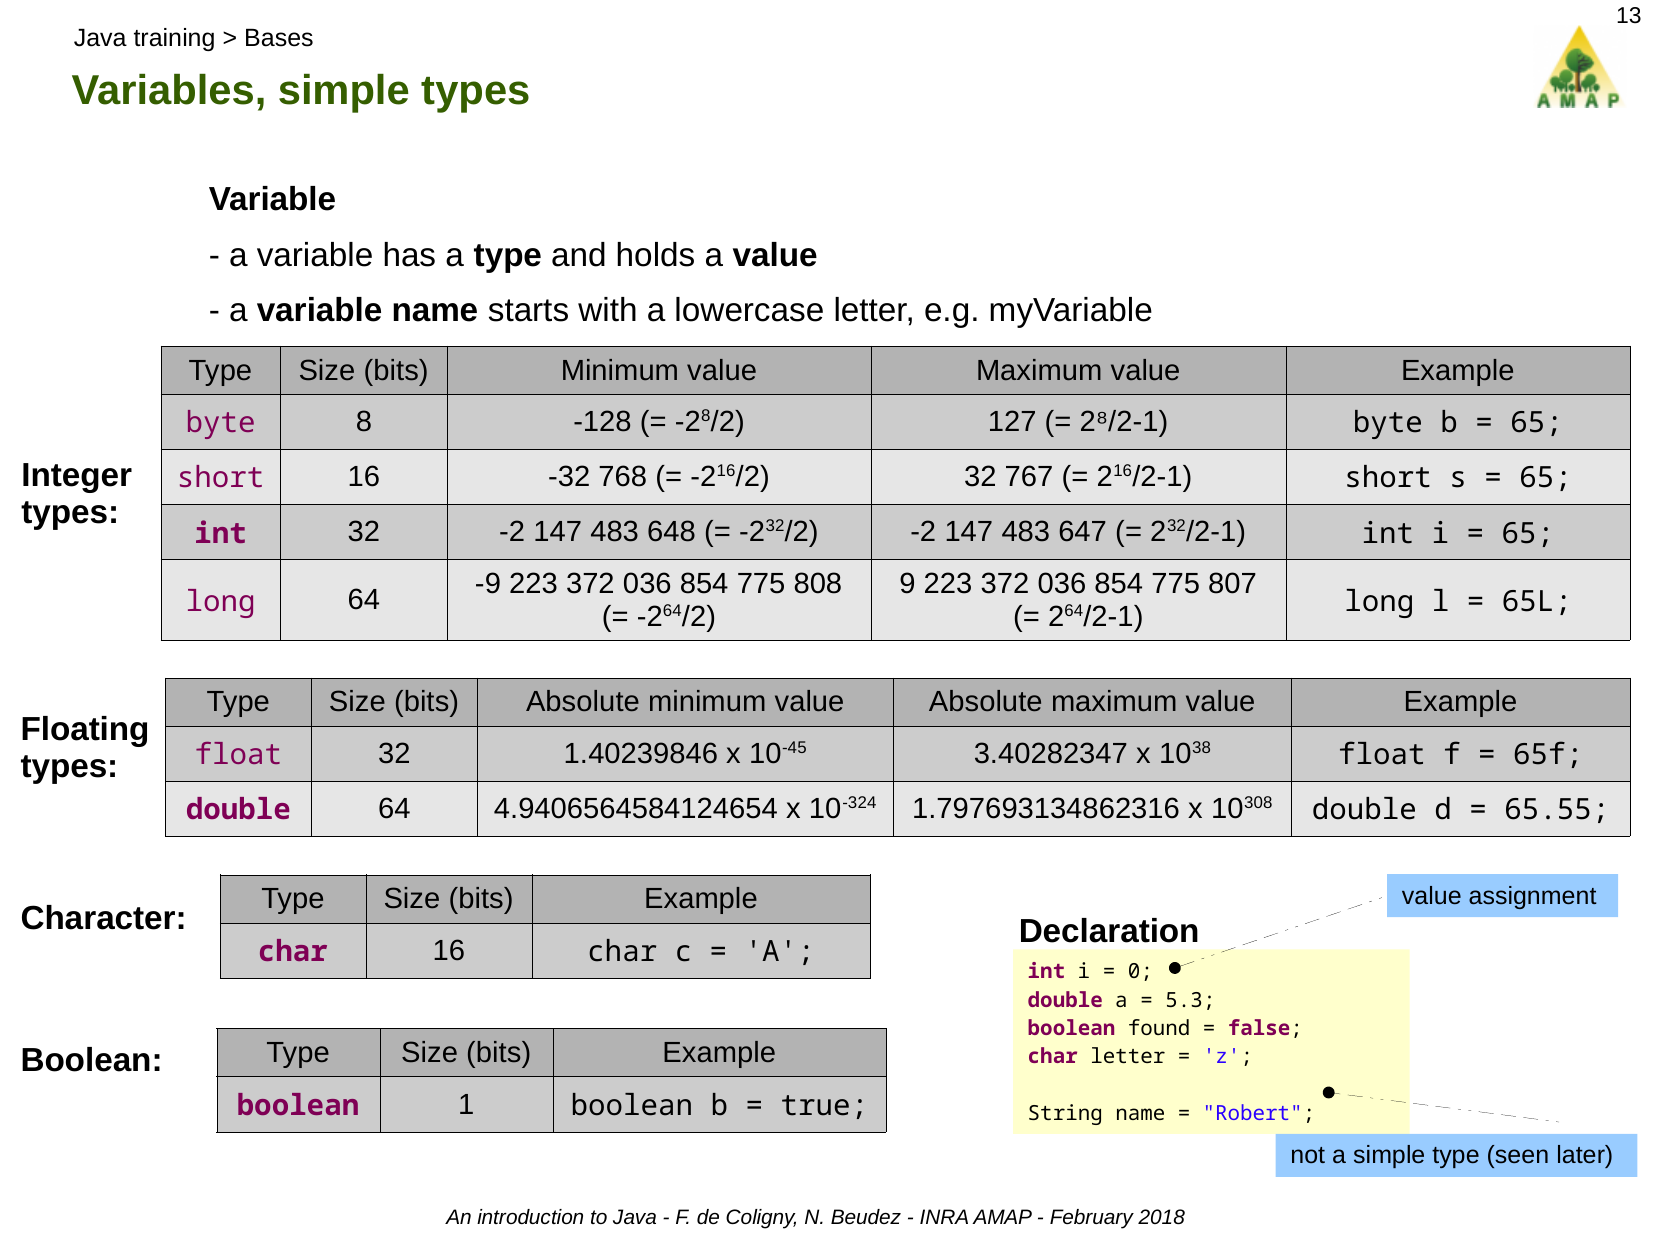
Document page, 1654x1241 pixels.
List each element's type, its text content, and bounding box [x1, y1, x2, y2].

text_box int i = 0; double a = 5.3; boolean found = false; char letter = 'z'; String name = "Robert"; [1013, 949, 1410, 1112]
table_cell 32 767 (= 216/2-1) [872, 450, 1286, 504]
table_cell long [162, 560, 280, 640]
text_box value assignment [1387, 874, 1619, 918]
table_cell float [172, 727, 311, 781]
table_header Example [533, 876, 870, 923]
table_header Absolute maximum value [894, 679, 1291, 726]
text_box Declaration [1003, 886, 1226, 957]
text_box Java training > Bases [59, 16, 1004, 60]
table_cell -32 768 (= -216/2) [448, 450, 871, 504]
text_box Character: [5, 891, 213, 945]
text_box Variables, simple types [56, 59, 1120, 121]
table_cell 9 223 372 036 854 775 807 (= 264/2-1) [872, 560, 1286, 640]
table_cell 1 [381, 1077, 553, 1132]
table_cell -2 147 483 647 (= 232/2-1) [872, 505, 1286, 559]
table_cell 16 [281, 450, 447, 504]
table_header Type [162, 347, 280, 394]
table_cell -2 147 483 648 (= -232/2) [448, 505, 871, 559]
table_cell byte b = 65; [1287, 395, 1630, 449]
table_cell -9 223 372 036 854 775 808 (= -264/2) [448, 560, 871, 640]
table_cell 3.40282347 x 1038 [894, 727, 1291, 781]
table_cell -128 (= -28/2) [448, 395, 871, 449]
table_cell float f = 65f; [1292, 727, 1630, 781]
table_cell 64 [312, 782, 477, 836]
table_cell 64 [281, 560, 447, 640]
table_cell char c = 'A'; [533, 924, 870, 978]
table_header Example [1287, 347, 1630, 394]
table_cell 1.797693134862316 x 10308 [894, 782, 1291, 836]
text_box Boolean: [5, 1033, 213, 1087]
table_cell 32 [312, 727, 477, 781]
text_box Floating types: [5, 702, 172, 792]
text_box Integer types: [6, 449, 154, 539]
text_box Variable - a variable has a type and holds a value - a variable name starts with a lowercase letter, e.g. myVariable [194, 154, 1647, 337]
table_cell int [162, 505, 280, 559]
table_header Example [554, 1029, 886, 1076]
table_cell 16 [367, 924, 532, 978]
table_header Type [218, 1029, 380, 1076]
table_header Type [221, 876, 366, 923]
table_header Minimum value [448, 347, 871, 394]
table_cell short [162, 450, 280, 504]
table_header Size (bits) [312, 679, 477, 726]
table_header Maximum value [872, 347, 1286, 394]
table_cell 1.40239846 x 10-45 [478, 727, 893, 781]
table_cell 8 [281, 395, 447, 449]
table_cell char [221, 924, 366, 978]
table_header Size (bits) [367, 876, 532, 923]
table_header Example [1292, 679, 1630, 726]
picture [1533, 25, 1627, 108]
table_header Absolute minimum value [478, 679, 893, 726]
table_cell double d = 65.55; [1292, 782, 1630, 836]
table_cell boolean [218, 1077, 380, 1132]
table_cell 4.9406564584124654 x 10-324 [478, 782, 893, 836]
table_header Size (bits) [381, 1029, 553, 1076]
table_cell byte [162, 395, 280, 449]
table_cell 32 [281, 505, 447, 559]
table_header Type [166, 679, 311, 726]
table_cell double [166, 782, 311, 836]
table_cell boolean b = true; [554, 1077, 886, 1132]
table_header Size (bits) [281, 347, 447, 394]
table_cell long l = 65L; [1287, 560, 1630, 640]
table_cell 127 (= 2⁸/2-1) [872, 395, 1286, 449]
table_cell int i = 65; [1287, 505, 1630, 559]
text_box not a simple type (seen later) [1275, 1133, 1638, 1177]
table_cell short s = 65; [1287, 450, 1630, 504]
